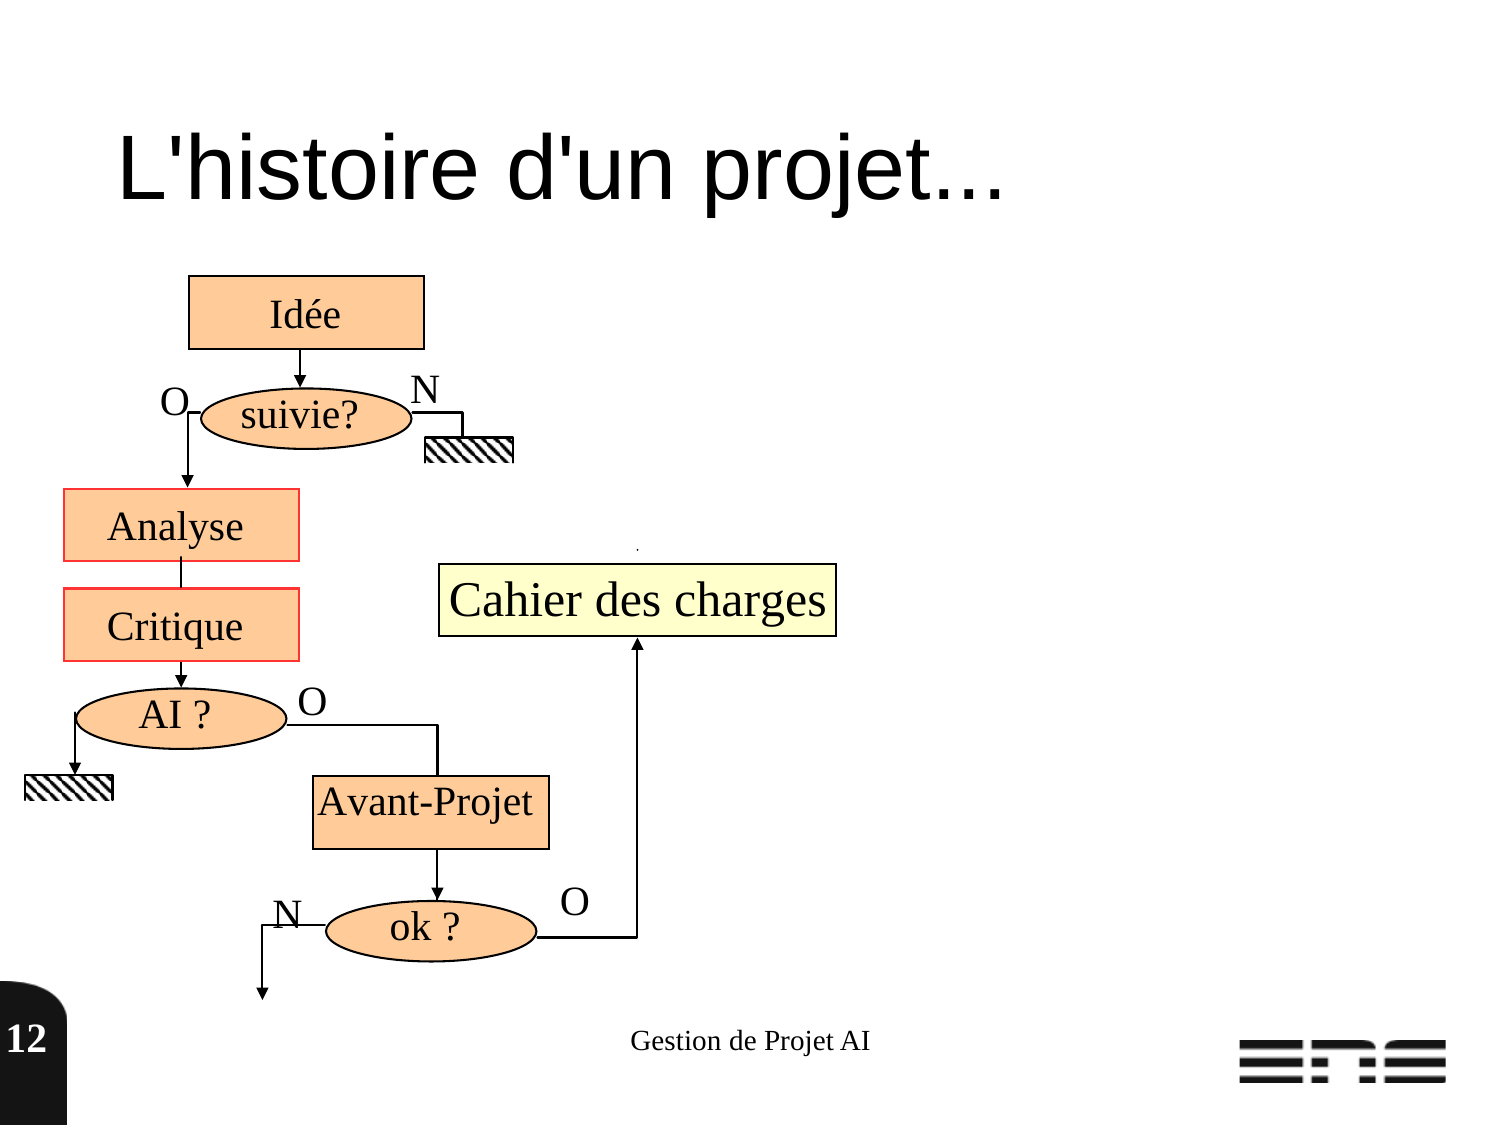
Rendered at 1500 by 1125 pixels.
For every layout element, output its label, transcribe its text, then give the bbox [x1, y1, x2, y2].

text_box [63, 488, 299, 662]
text_box [313, 832, 549, 849]
text_box N [395, 354, 456, 419]
text_box [76, 691, 282, 749]
text_box Idée [254, 279, 357, 344]
text_box [425, 437, 513, 463]
text_box Cahier des charges [434, 559, 843, 634]
text_box [374, 395, 412, 442]
text_box O [544, 866, 605, 932]
text_box O [282, 666, 343, 732]
text_box ok ? [374, 891, 476, 957]
text_box N [257, 879, 318, 944]
text_box [188, 275, 425, 349]
text_box O [145, 366, 206, 432]
title L'histoire d'un projet... [66, 37, 1342, 225]
text_box [325, 905, 374, 957]
text_box [248, 444, 364, 449]
text_box Avant-Projet [302, 766, 549, 832]
text_box Critique [91, 591, 259, 657]
text_box suivie? [225, 379, 374, 444]
text_box Analyse [91, 491, 259, 557]
text_box AI ? [123, 679, 227, 744]
text_box [206, 399, 225, 438]
text_box [25, 775, 113, 800]
text_box [376, 903, 537, 962]
